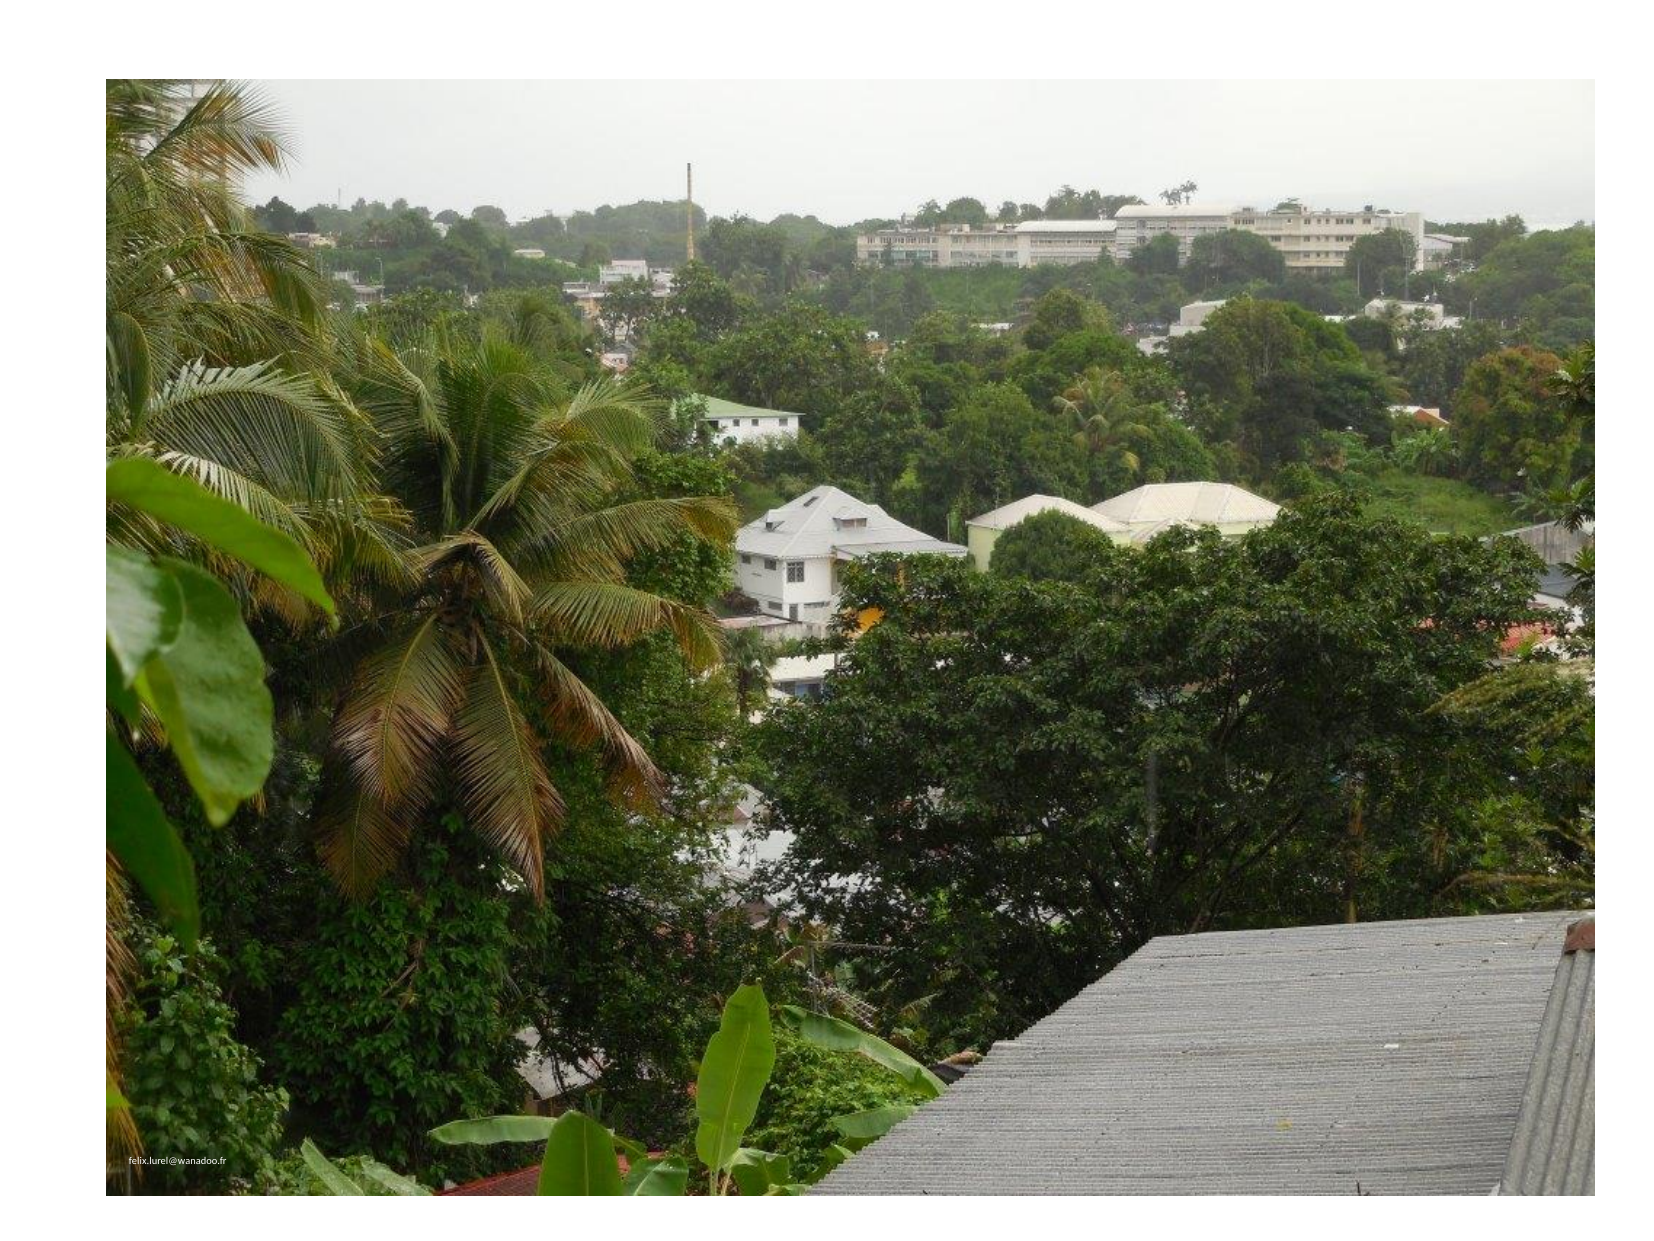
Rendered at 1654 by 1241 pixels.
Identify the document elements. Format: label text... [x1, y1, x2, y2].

picture [106, 79, 1595, 1196]
text_box felix.lurel@wanadoo.fr [107, 1142, 249, 1178]
